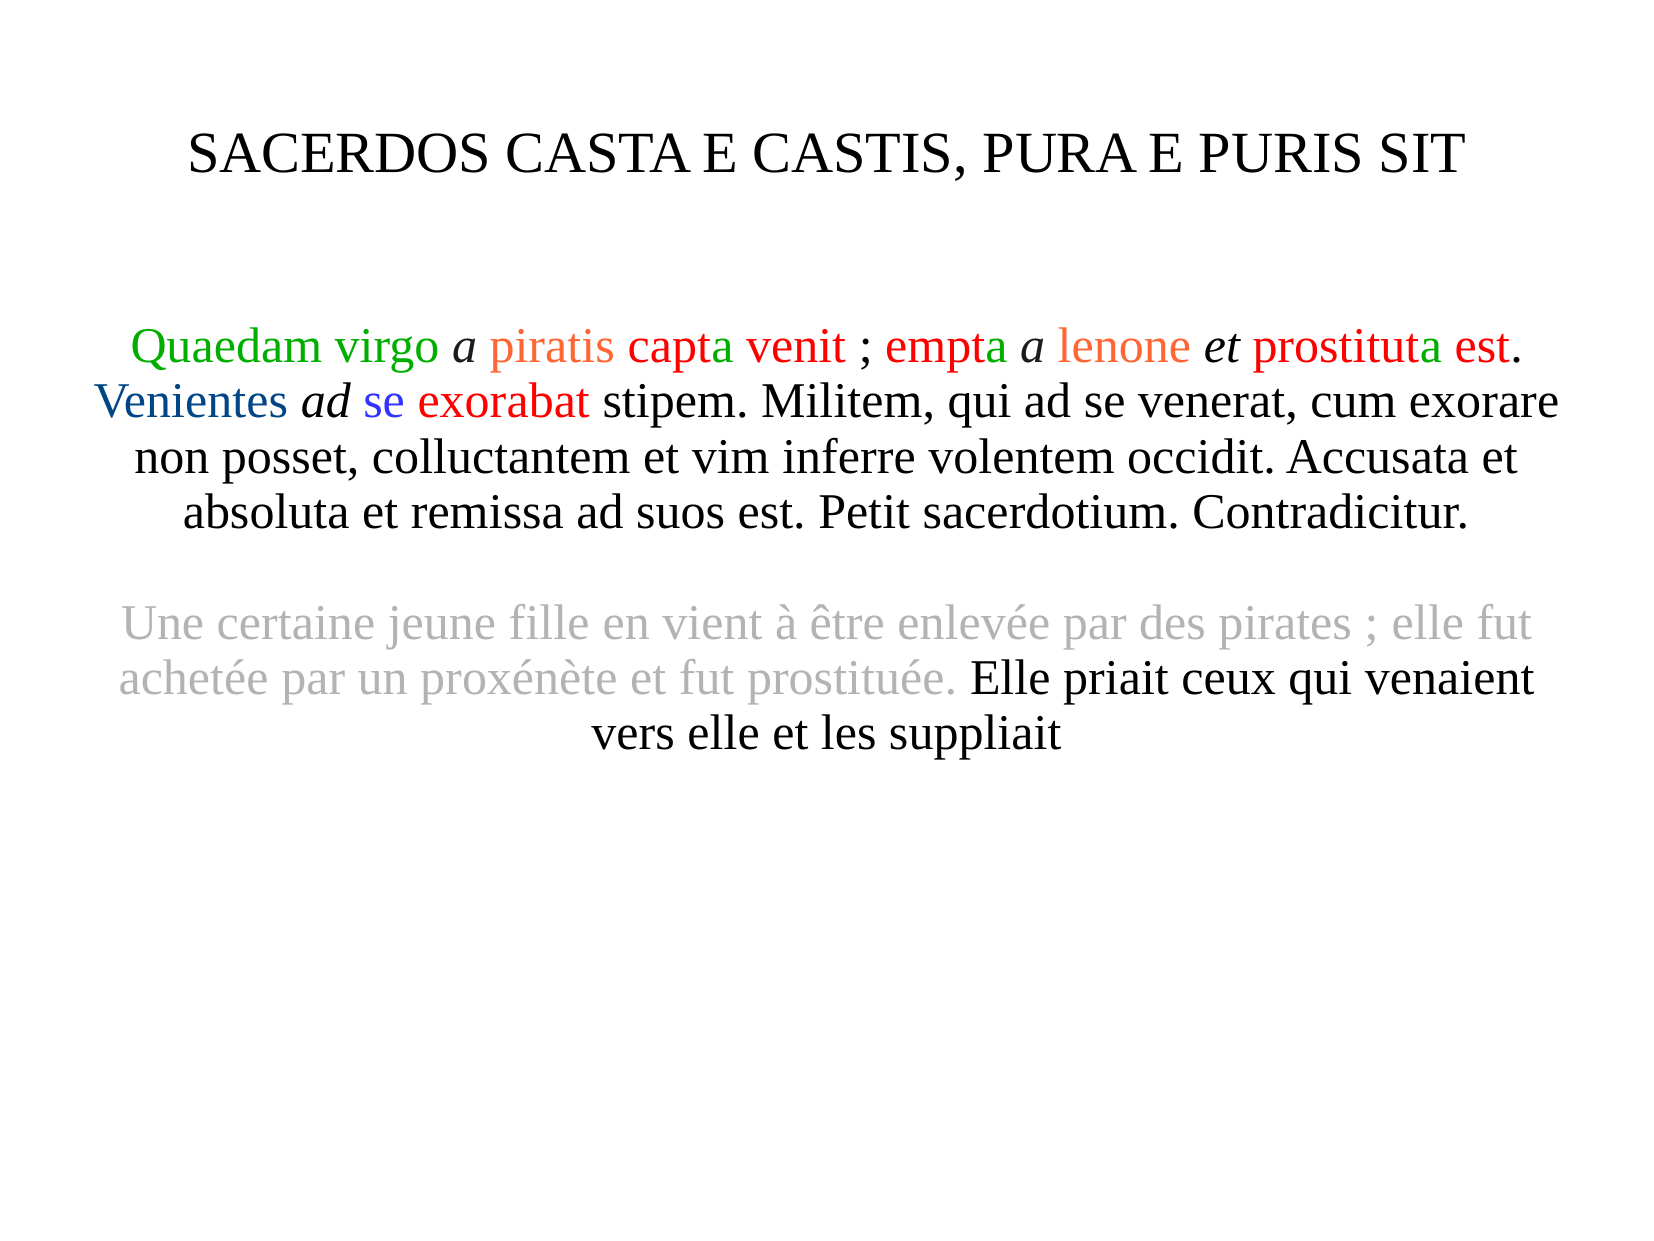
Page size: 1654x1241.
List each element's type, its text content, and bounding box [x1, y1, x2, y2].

title SACERDOS CASTA E CASTIS, PURA E PURIS SIT [82, 49, 1571, 257]
subtitle Quaedam virgo a piratis capta venit ; empta a lenone et prostituta est. Venientes ad se exorabat stipem. Militem, qui ad se venerat, cum exorare non posset, colluctantem et vim inferre volentem occidit. Accusata et absoluta et remissa ad suos est. Petit sacerdotium. Contradicitur. Une certaine jeune fille en vient à être enlevée par des pirates ; elle fut achetée par un proxénète et fut prostituée. Elle priait ceux qui venaient vers elle et les suppliait [82, 290, 1571, 1010]
